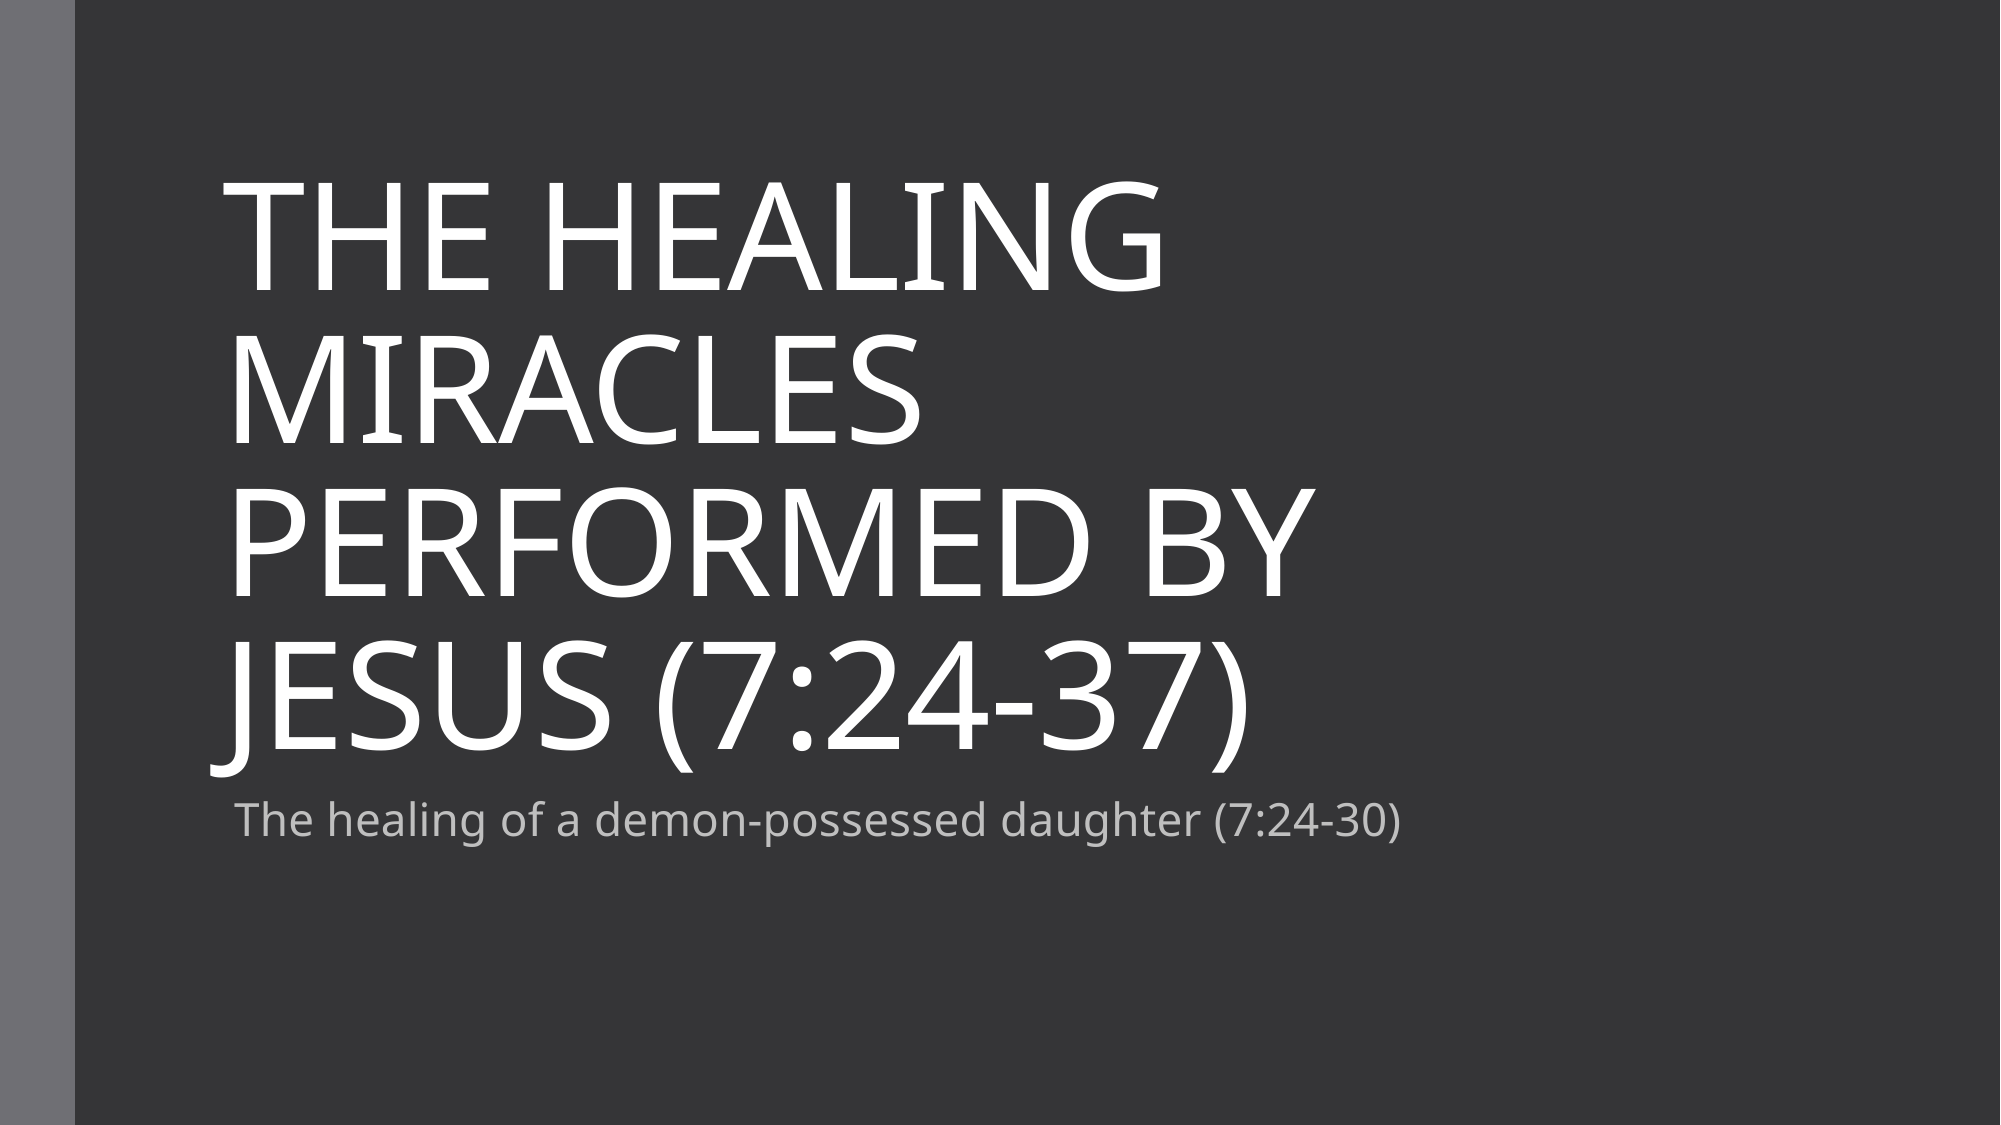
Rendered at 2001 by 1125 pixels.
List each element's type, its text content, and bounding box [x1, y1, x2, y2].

title THE HEALING MIRACLES PERFORMED BY JESUS (7:24-37) [206, 124, 1752, 787]
subtitle The healing of a demon-possessed daughter (7:24-30) [206, 787, 1752, 1066]
